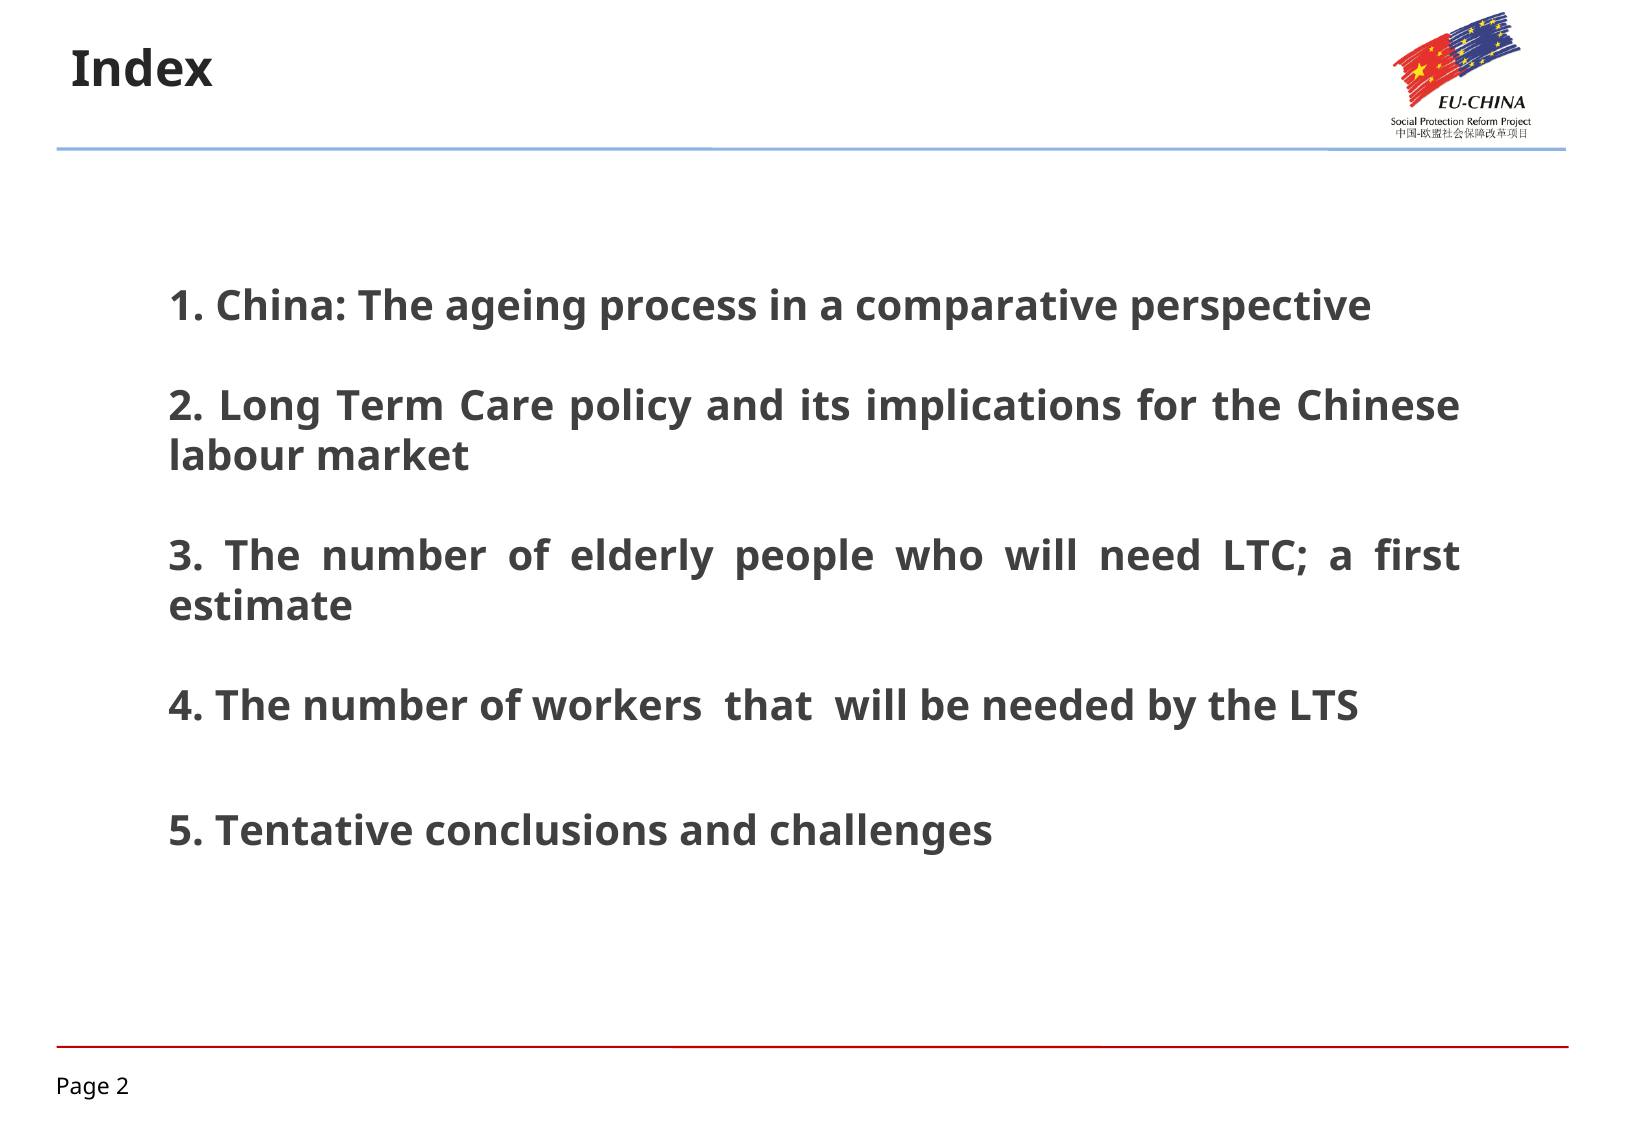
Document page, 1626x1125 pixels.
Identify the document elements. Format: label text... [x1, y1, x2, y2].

picture [1386, 0, 1536, 147]
text_box 1. China: The ageing process in a comparative perspective 2. Long Term Care policy and its implications for the Chinese labour market 3. The number of elderly people who will need LTC; a first estimate 4. The number of workers that will be needed by the LTS 5. Tentative conclusions and challenges [153, 271, 1477, 1046]
text_box Index [56, 28, 1191, 135]
